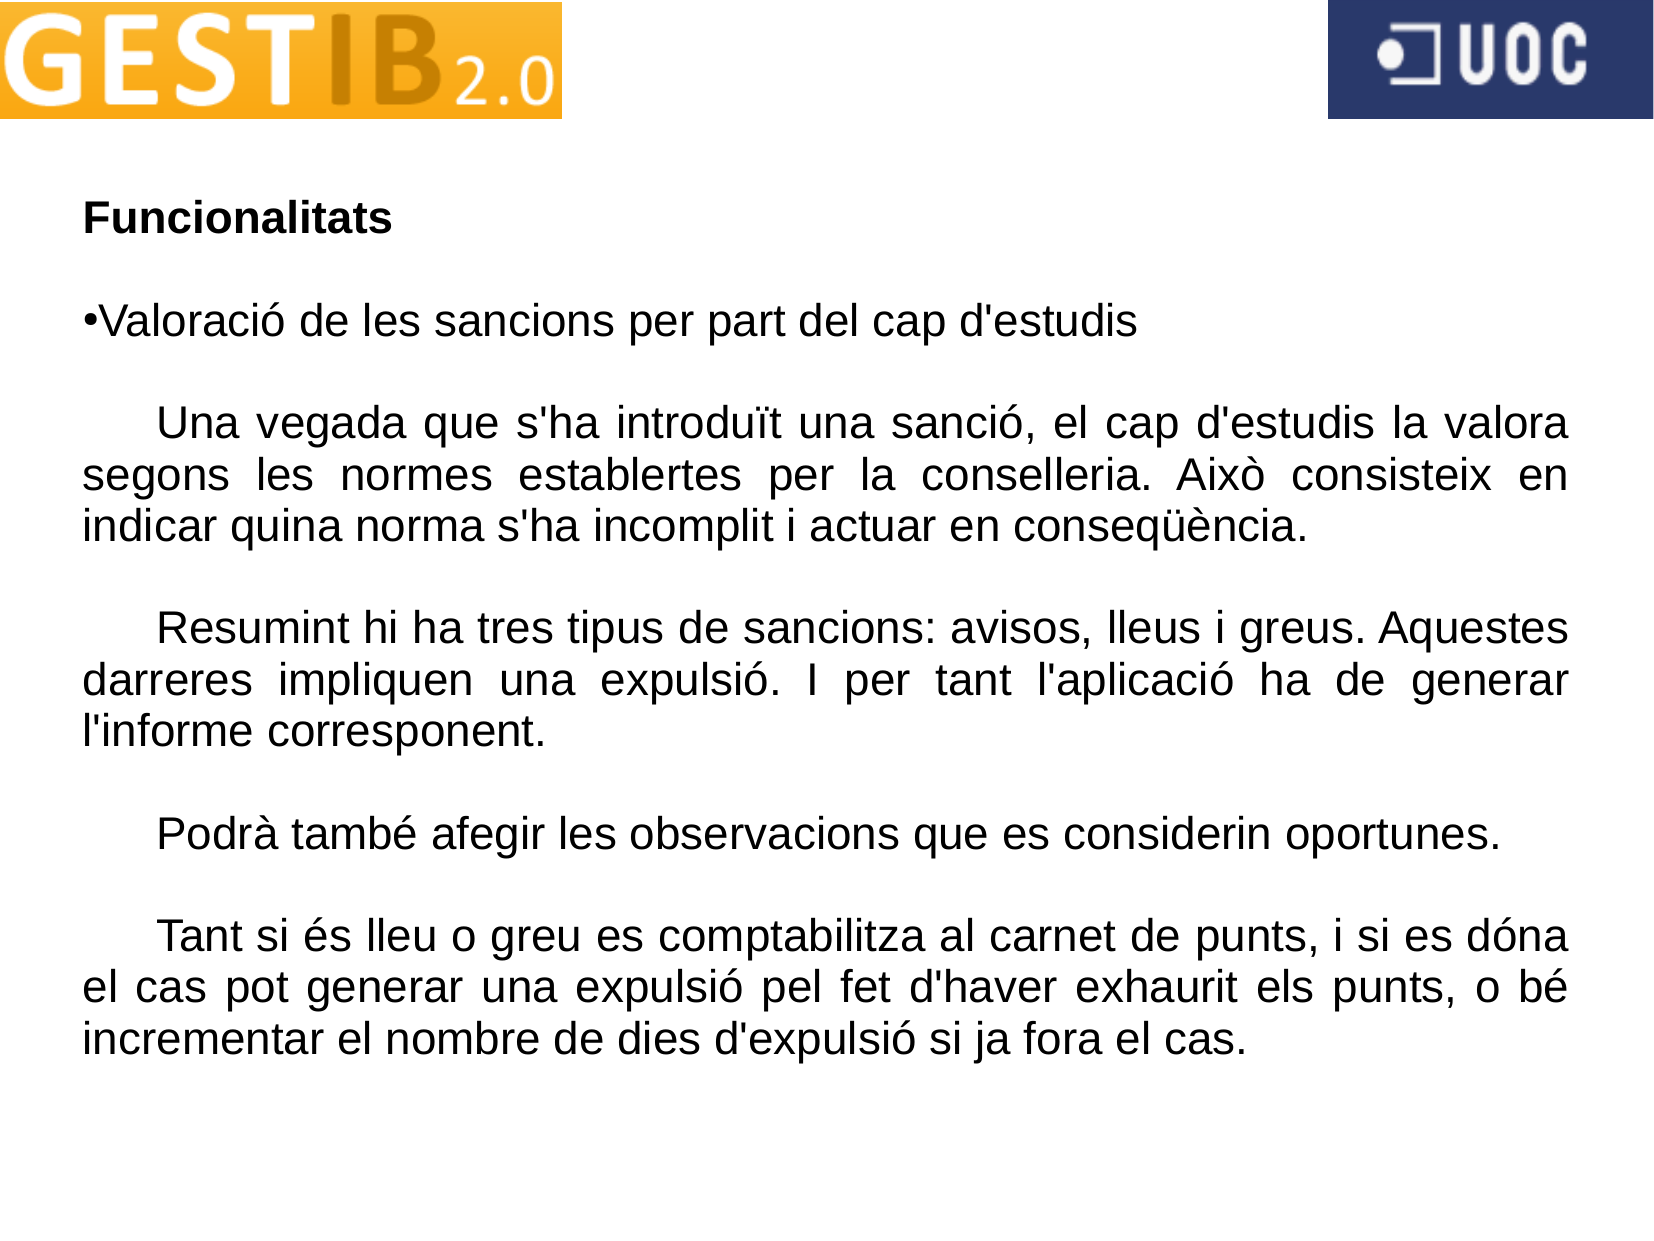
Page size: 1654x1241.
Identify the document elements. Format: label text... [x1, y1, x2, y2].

picture [0, 2, 562, 119]
picture [1328, 0, 1654, 119]
subtitle Funcionalitats Valoració de les sancions per part del cap d'estudis Una vegada que s'ha introduït una sanció, el cap d'estudis la valora segons les normes establertes per la conselleria. Això consisteix en indicar quina norma s'ha incomplit i actuar en conseqüència. Resumint hi ha tres tipus de sancions: avisos, lleus i greus. Aquestes darreres impliquen una expulsió. I per tant l'aplicació ha de generar l'informe corresponent. Podrà també afegir les observacions que es considerin oportunes. Tant si és lleu o greu es comptabilitza al carnet de punts, i si es dóna el cas pot generar una expulsió pel fet d'haver exhaurit els punts, o bé incrementar el nombre de dies d'expulsió si ja fora el cas. [82, 147, 1571, 1109]
